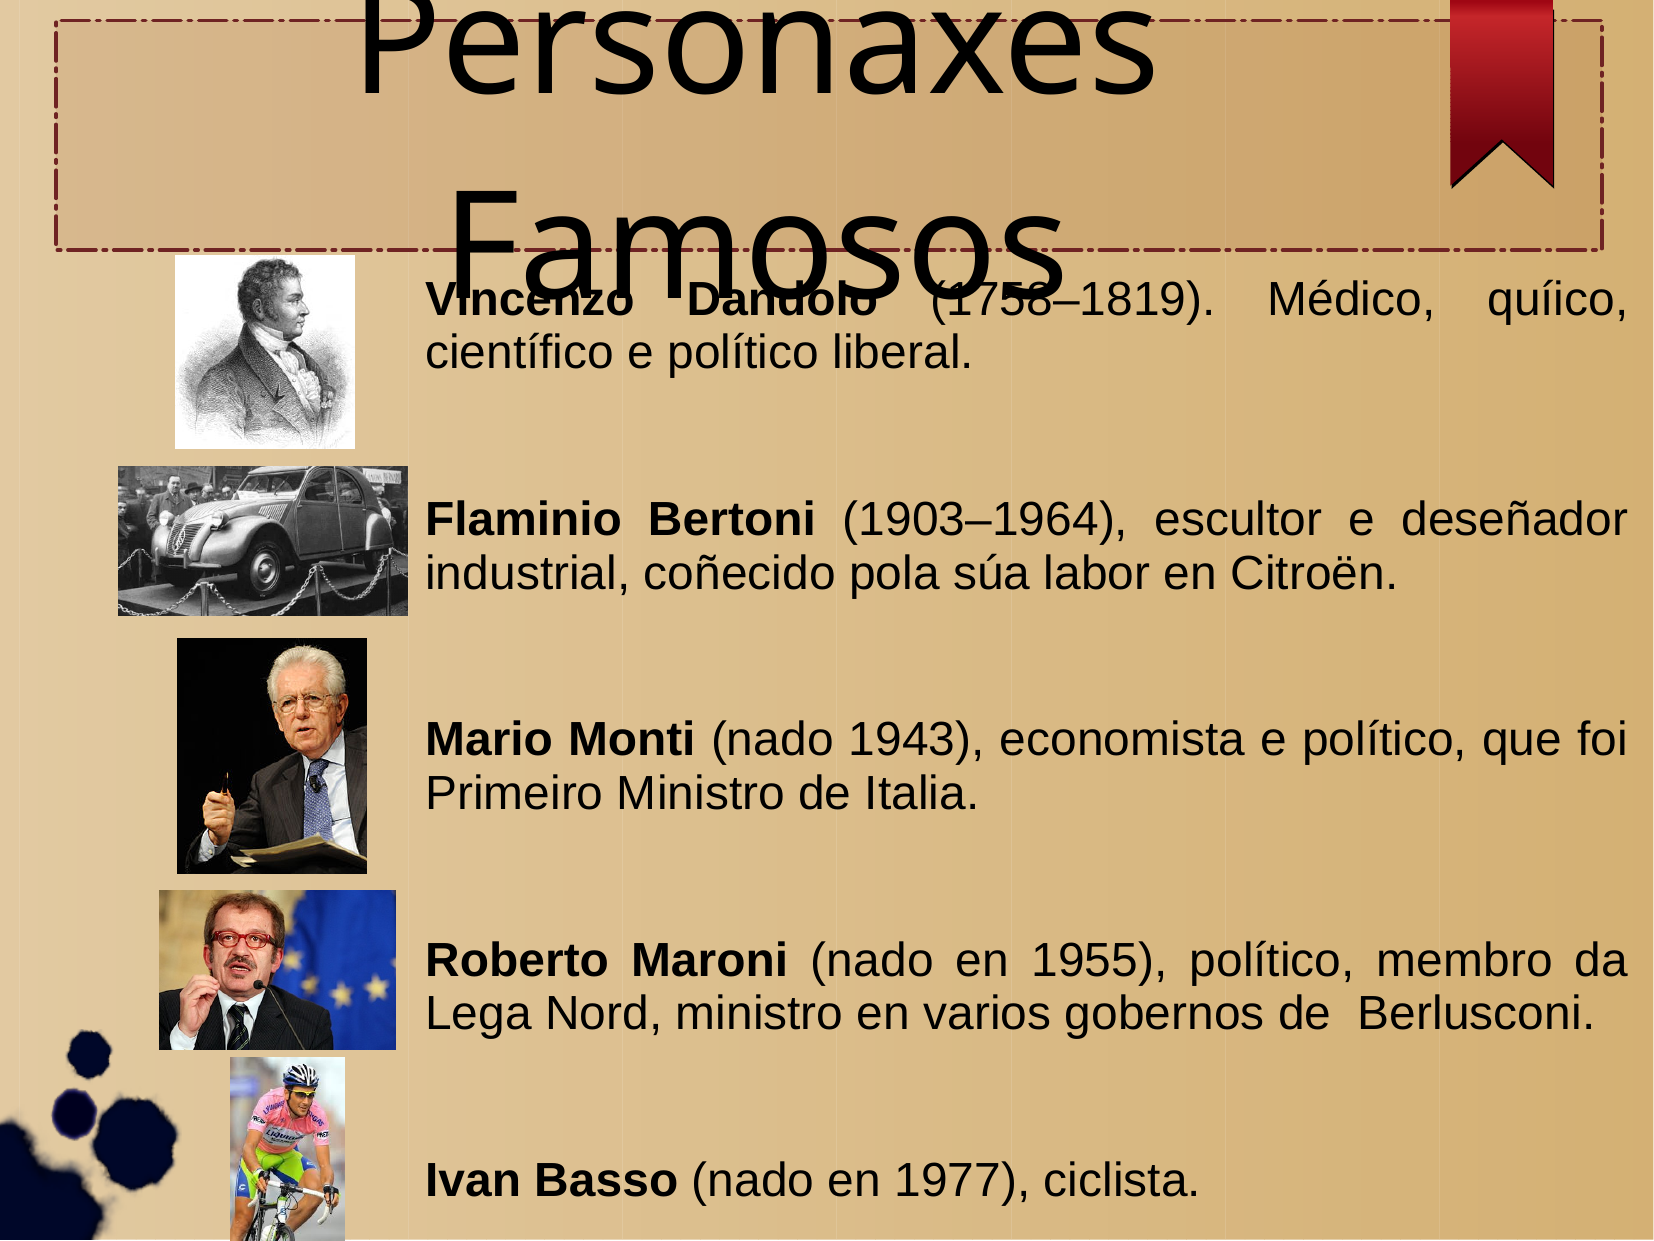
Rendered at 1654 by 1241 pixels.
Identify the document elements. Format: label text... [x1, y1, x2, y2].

picture [230, 1057, 345, 1241]
picture [177, 638, 367, 875]
picture [118, 466, 408, 616]
picture [175, 255, 355, 449]
title Personaxes Famosos [82, 39, 1430, 237]
picture [159, 890, 396, 1050]
list Vincenzo Dandolo (1758–1819). Médico, quíico, científico e político liberal. Flaminio Bertoni (1903–1964), escultor e deseñador industrial, coñecido pola súa labor en Citroën. Mario Monti (nado 1943), economista e político, que foi Primeiro Ministro de Italia. Roberto Maroni (nado en 1955), político, membro da Lega Nord, ministro en varios gobernos de Berlusconi. Ivan Basso (nado en 1977), ciclista. [425, 271, 1630, 1229]
